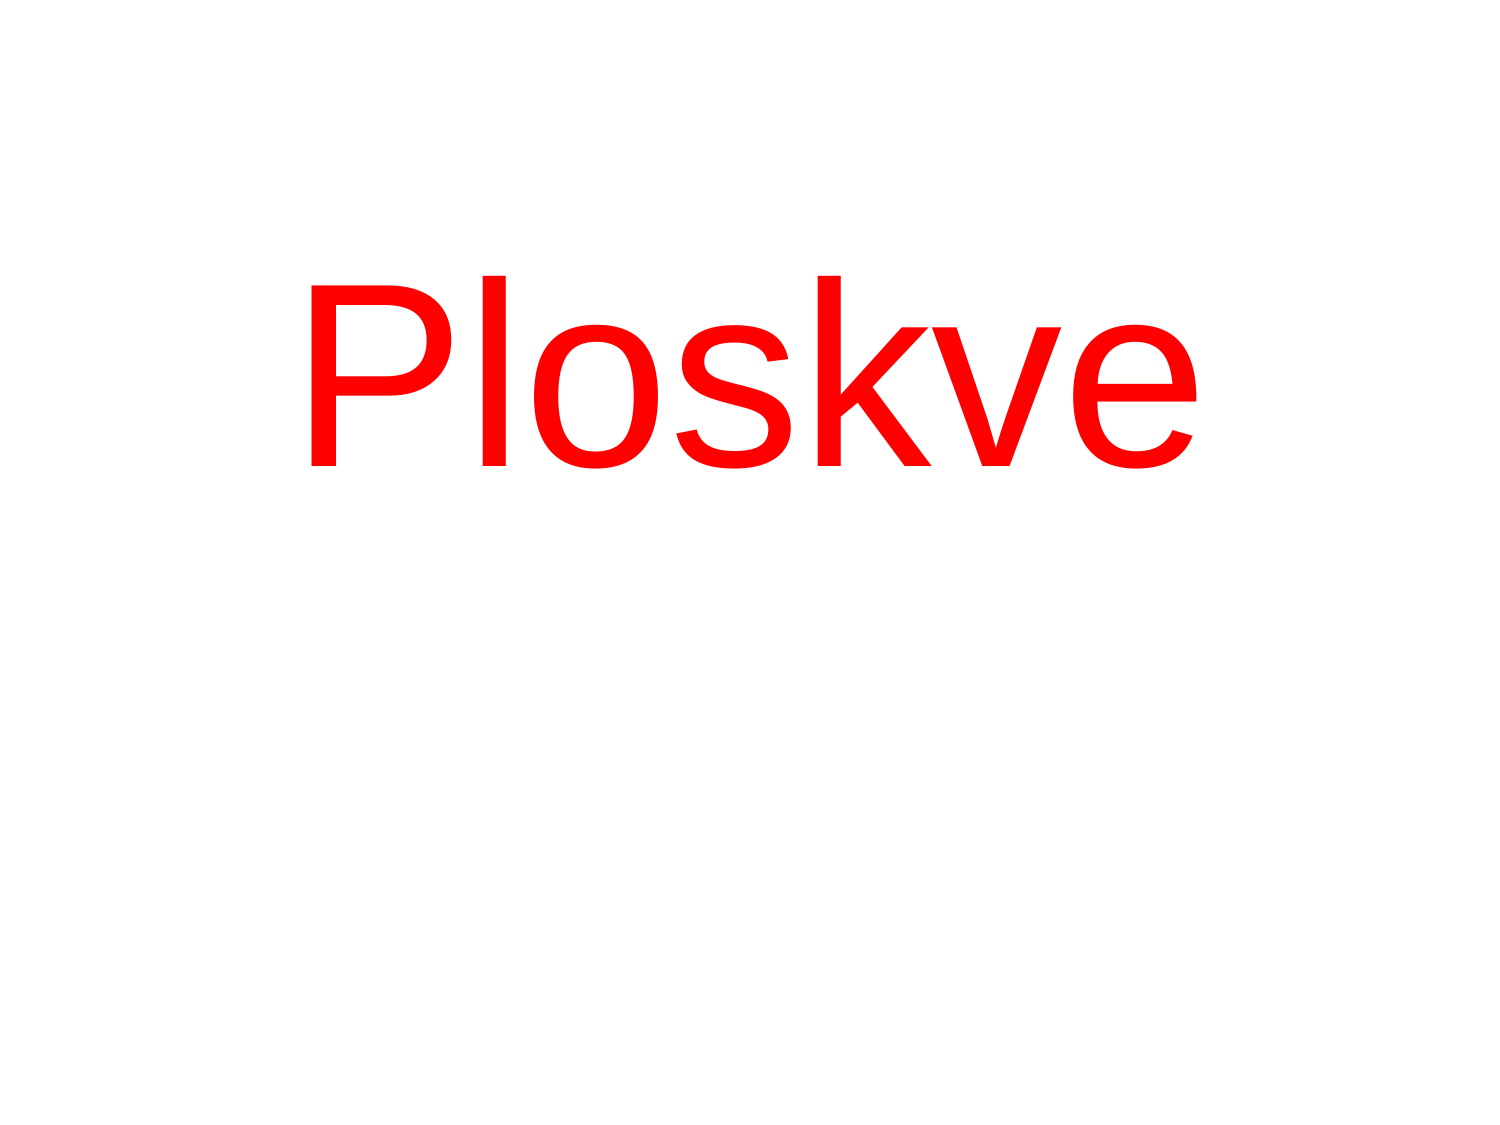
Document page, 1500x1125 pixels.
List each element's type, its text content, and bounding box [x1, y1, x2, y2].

title Ploskve [112, 195, 1388, 527]
